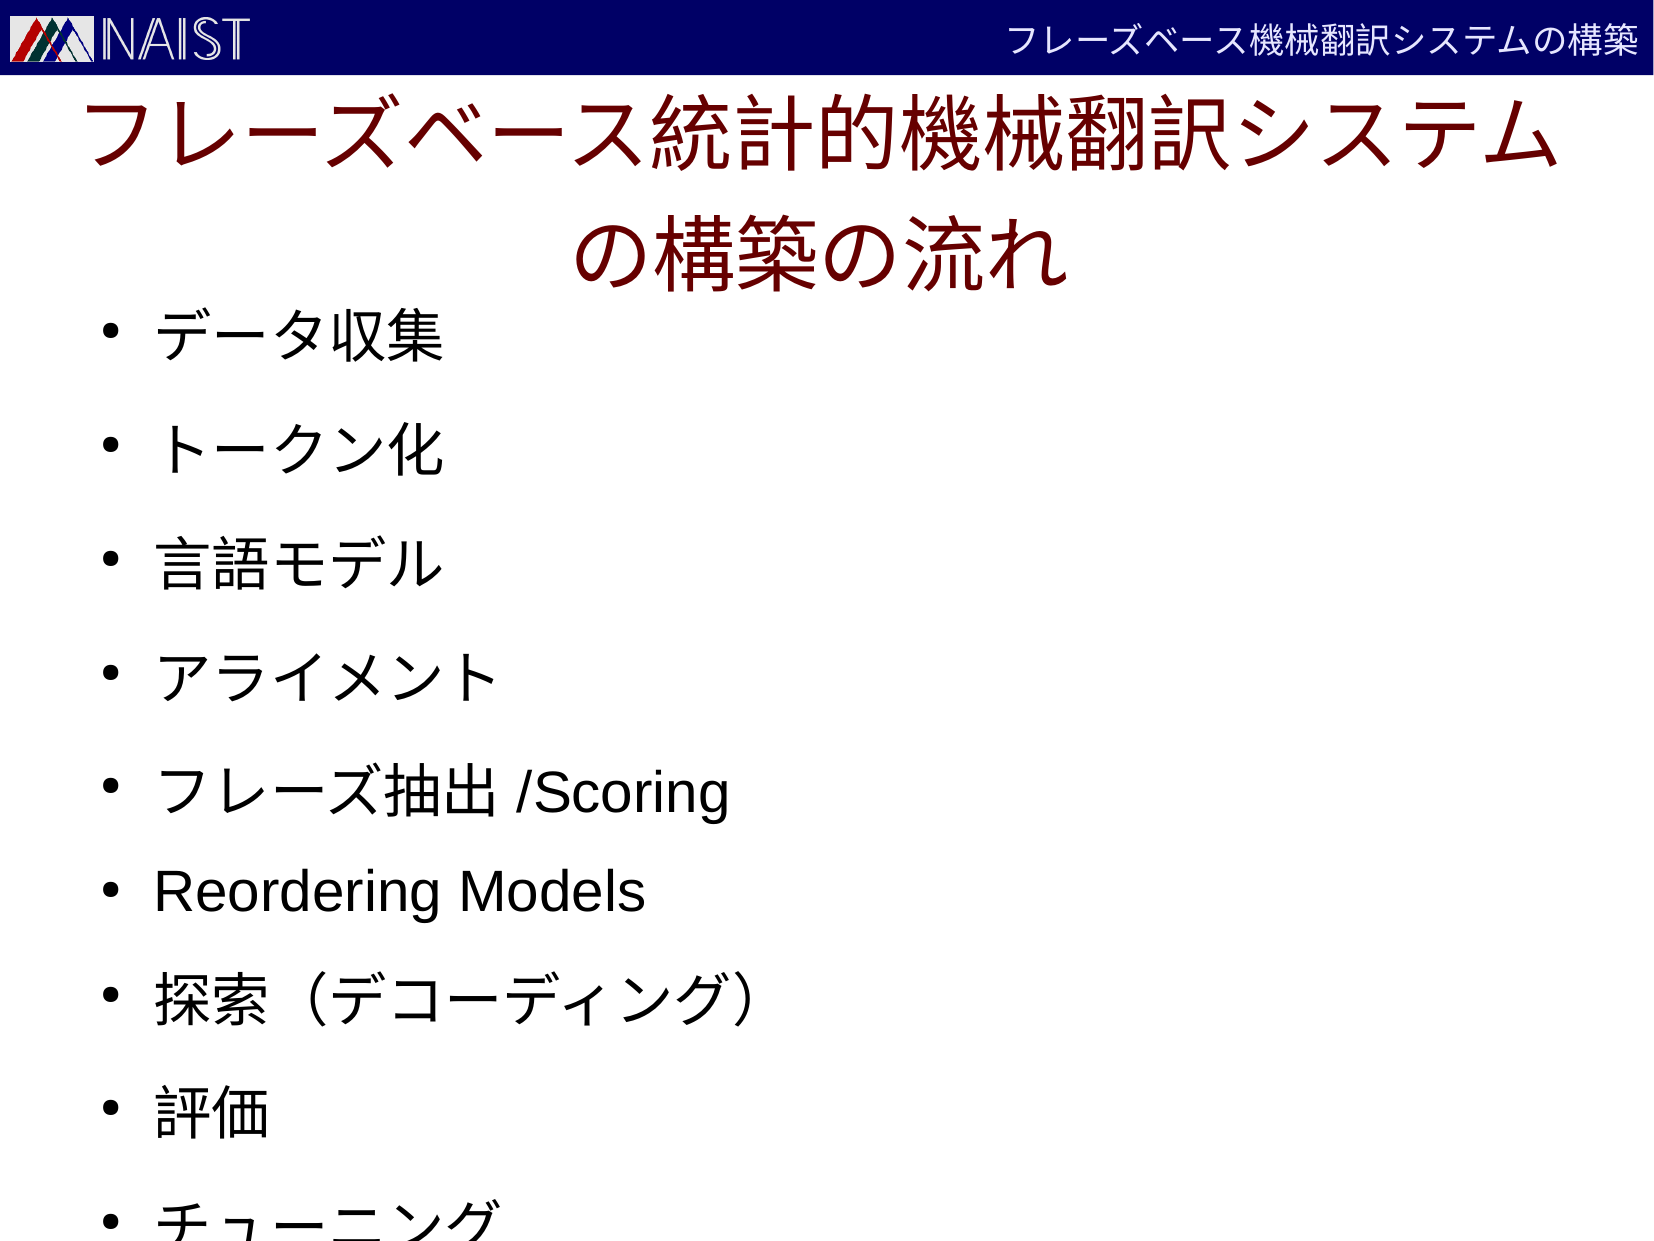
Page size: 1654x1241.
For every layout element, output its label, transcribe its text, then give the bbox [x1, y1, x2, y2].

picture [102, 17, 251, 60]
list データ収集 トークン化 言語モデル アライメント フレーズ抽出/Scoring Reordering Models 探索（デコーディング） 評価 チューニング [82, 290, 1571, 1096]
title フレーズベース統計的機械翻訳システムの構築の流れ [75, 92, 1564, 285]
picture [10, 16, 94, 62]
